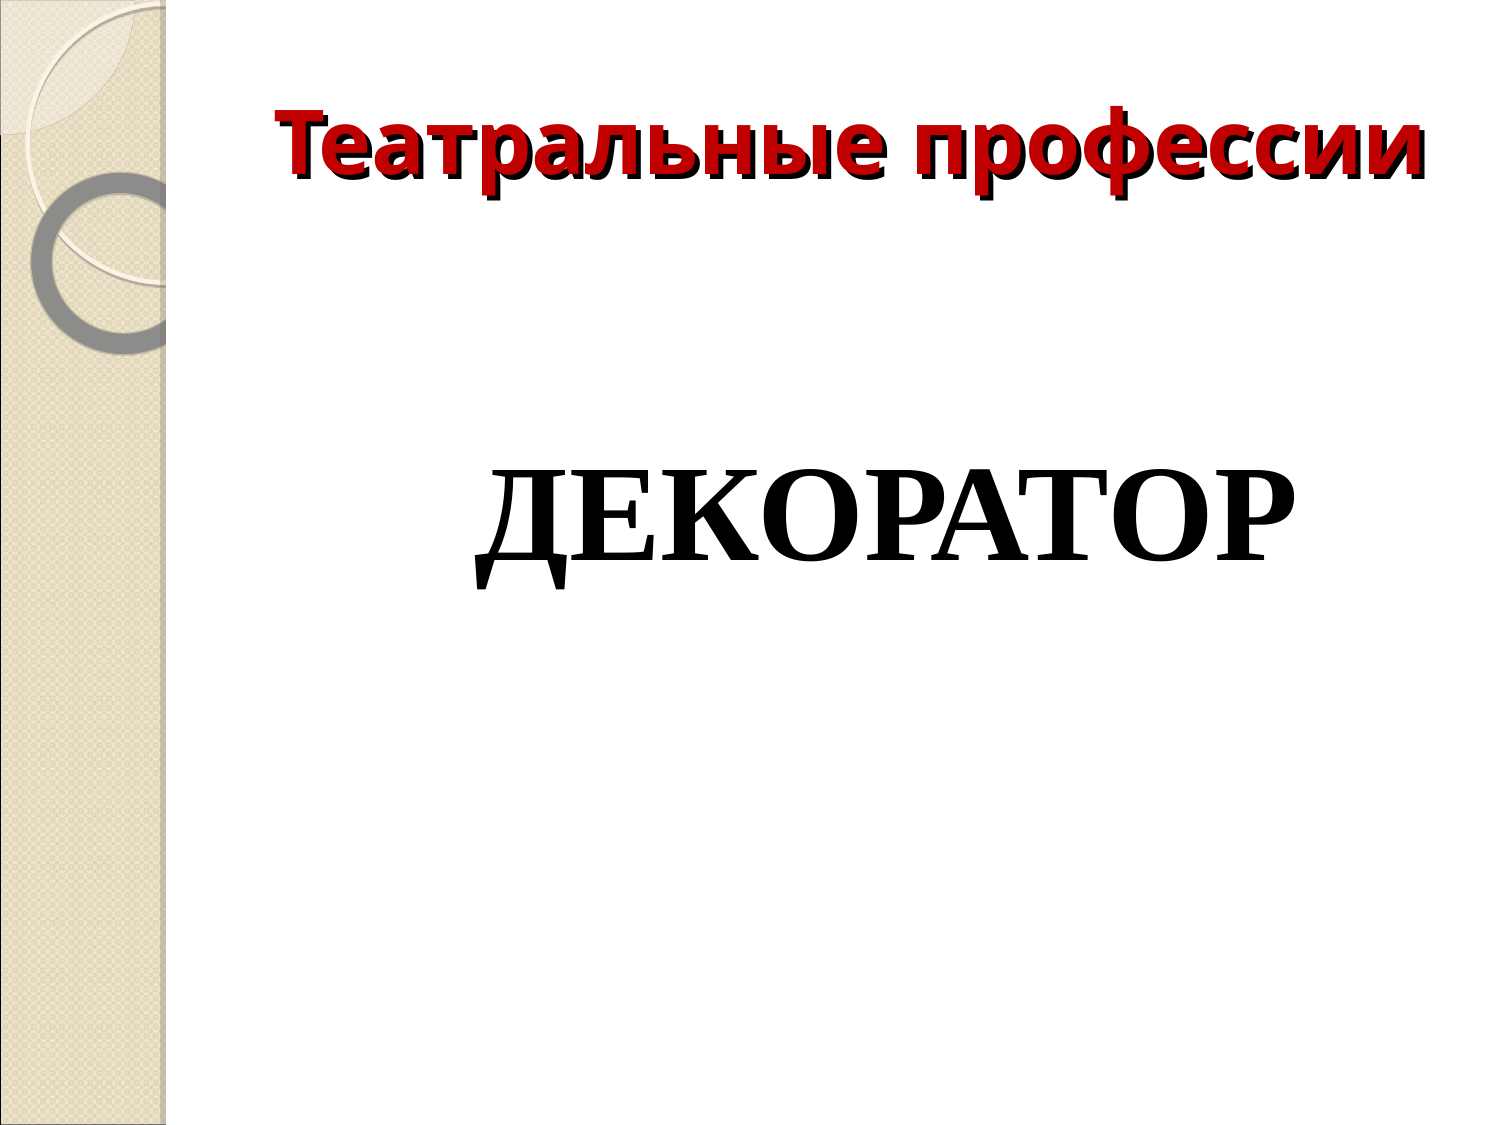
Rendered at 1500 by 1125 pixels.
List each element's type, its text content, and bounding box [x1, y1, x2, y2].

list ДЕКОРАТОР [235, 237, 1466, 1026]
title Театральные профессии [235, 45, 1466, 233]
